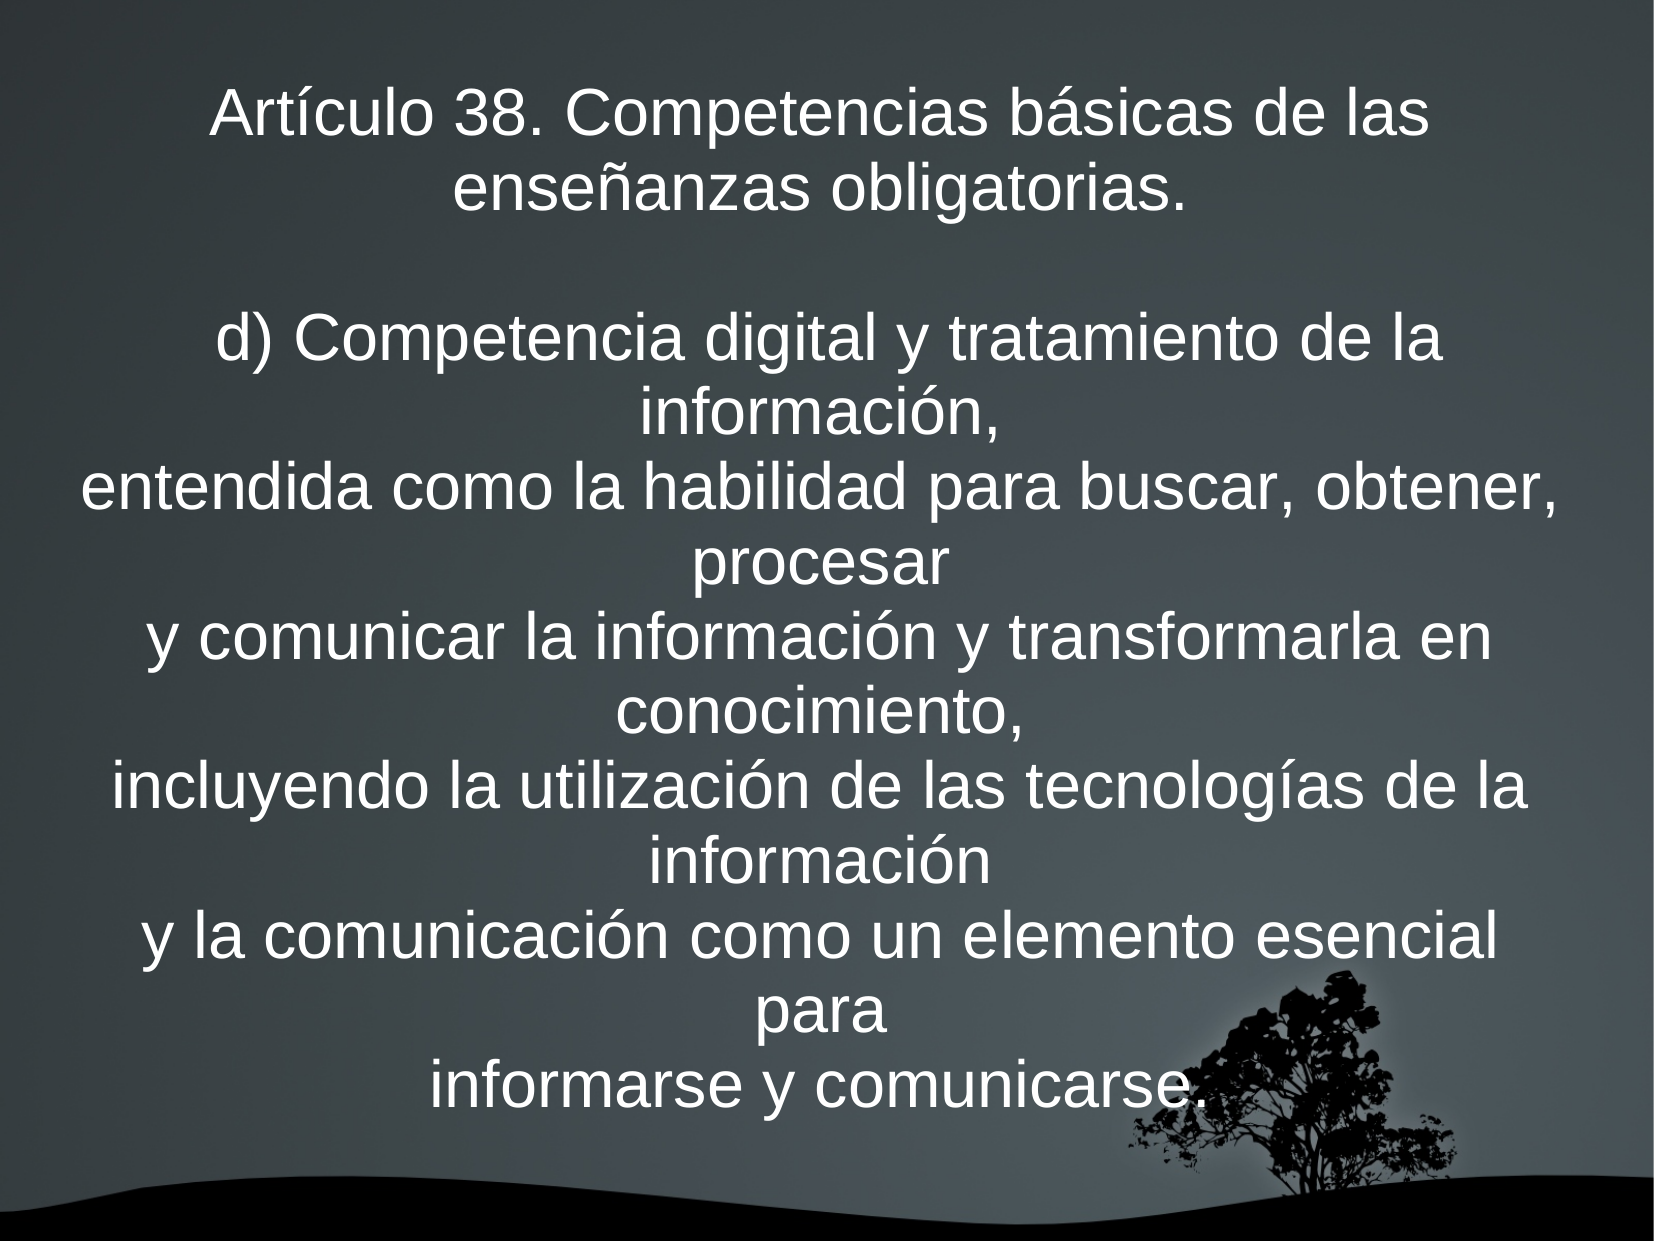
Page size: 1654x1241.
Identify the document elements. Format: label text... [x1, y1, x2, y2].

subtitle Artículo 38. Competencias básicas de las enseñanzas obligatorias. d) Competencia digital y tratamiento de la información, entendida como la habilidad para buscar, obtener, procesar y comunicar la información y transformarla en conocimiento, incluyendo la utilización de las tecnologías de la información y la comunicación como un elemento esencial para informarse y comunicarse. [76, 75, 1565, 1123]
picture [0, 0, 1654, 1241]
